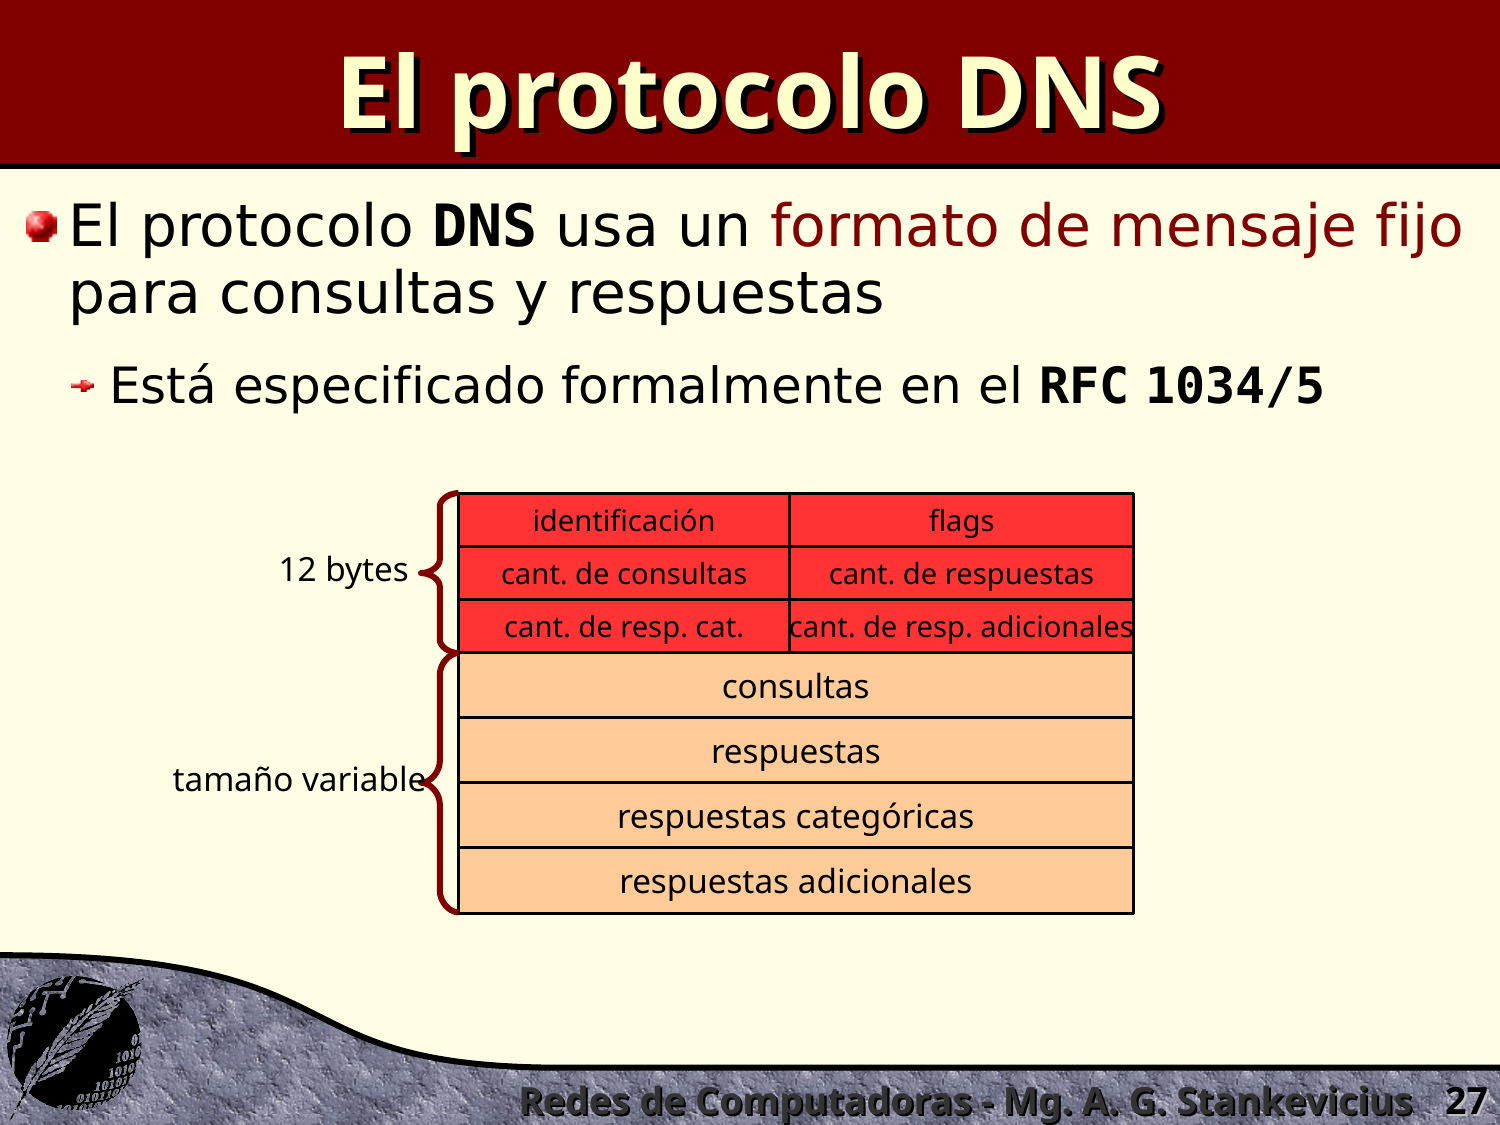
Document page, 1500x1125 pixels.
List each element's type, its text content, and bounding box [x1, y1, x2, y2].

text_box flags [789, 493, 1134, 546]
picture [0, 959, 1500, 1125]
text_box respuestas categóricas [458, 782, 1134, 847]
text_box cant. de resp. adicionales [789, 599, 1134, 652]
text_box cant. de consultas [458, 546, 789, 599]
title El protocolo DNS [15, 5, 1485, 160]
text_box cant. de respuestas [789, 546, 1134, 599]
text_box consultas [458, 652, 1134, 717]
text_box tamaño variable [157, 748, 431, 810]
picture [1047, 1100, 1054, 1110]
text_box identificación [458, 493, 789, 546]
text_box 12 bytes [263, 538, 427, 600]
list El protocolo DNS usa un formato de mensaje fijo para consultas y respuestas Está especificado formalmente en el RFC 1034/5 [11, 192, 1486, 921]
picture [790, 1100, 795, 1110]
text_box respuestas [458, 717, 1134, 782]
text_box respuestas adicionales [458, 847, 1134, 914]
text_box cant. de resp. cat. [458, 599, 789, 652]
